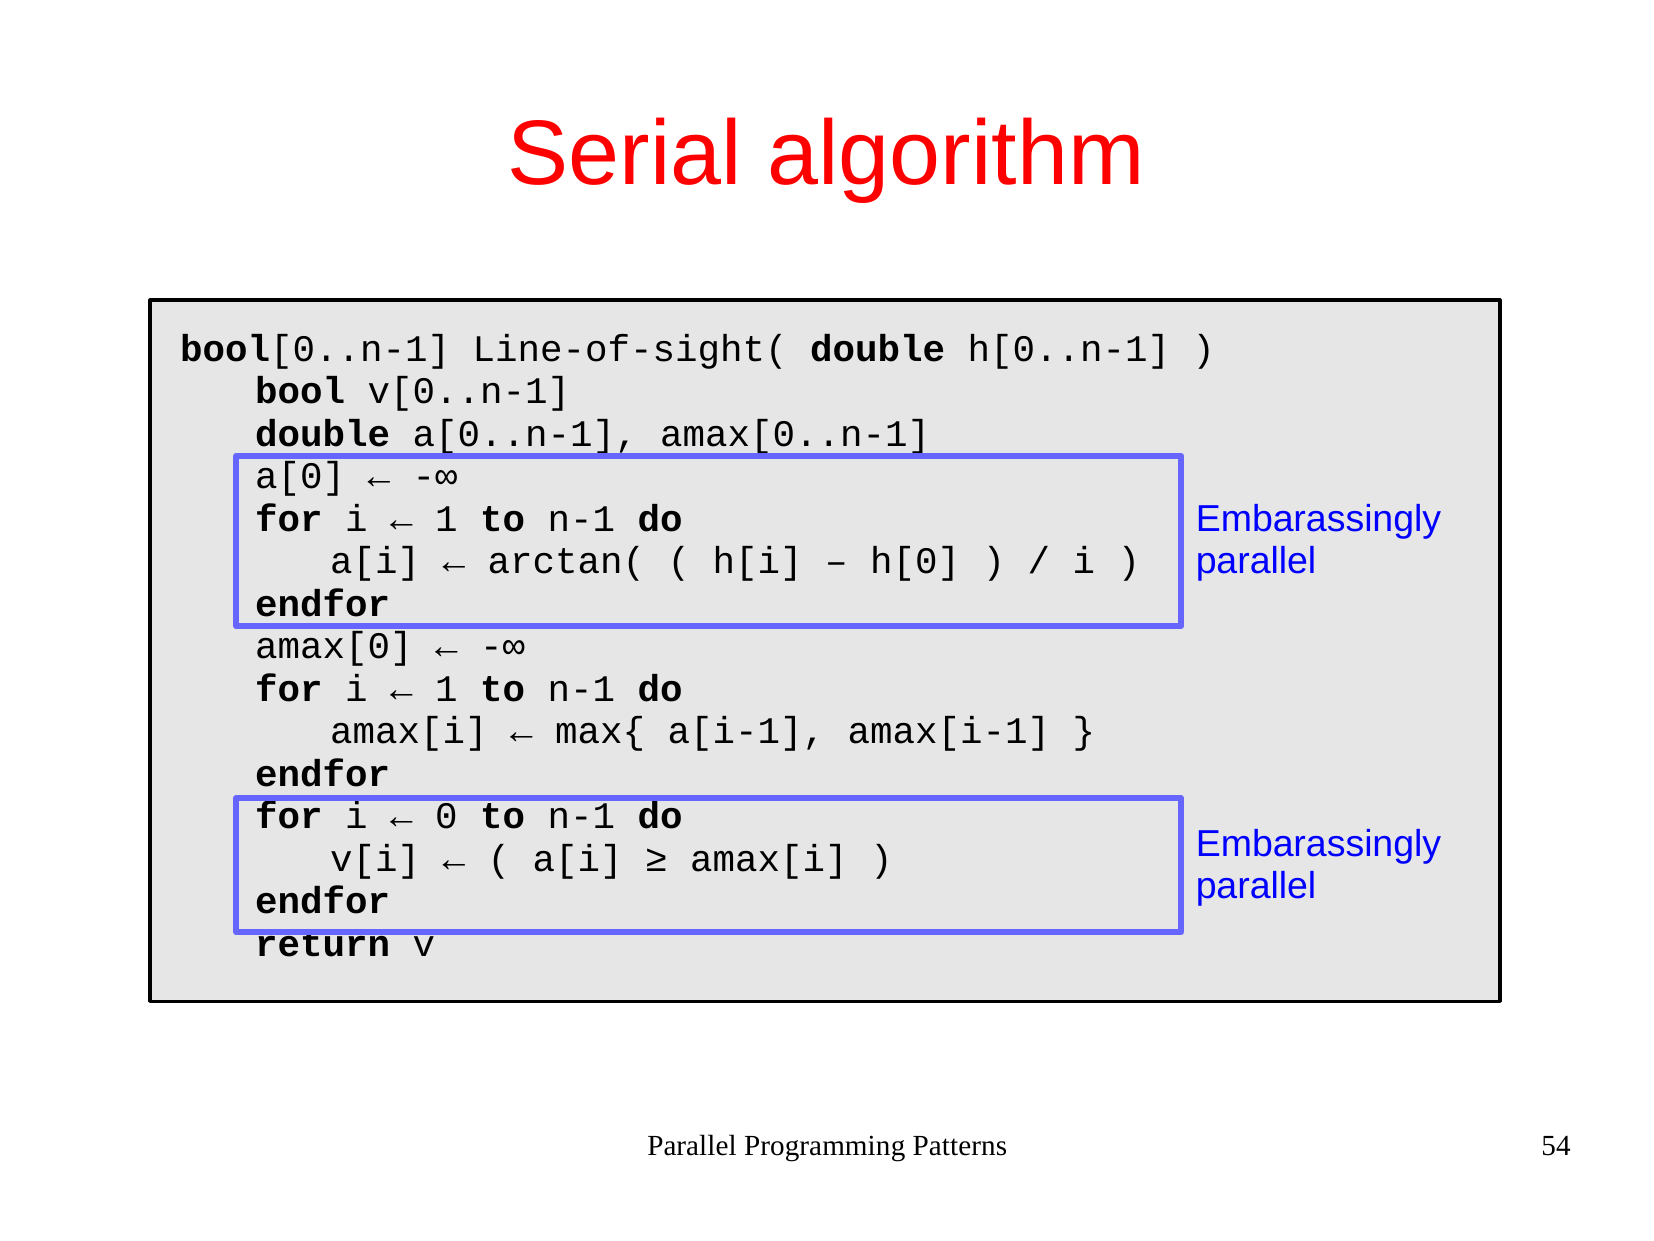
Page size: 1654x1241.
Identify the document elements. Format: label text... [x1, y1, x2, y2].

title Serial algorithm [82, 49, 1571, 257]
text_box bool[0..n-1] Line-of-sight( double h[0..n-1] ) bool v[0..n-1] double a[0..n-1], amax[0..n-1] a[0] ← -∞ for i ← 1 to n-1 do a[i] ← arctan( ( h[i] – h[0] ) / i ) endfor amax[0] ← -∞ for i ← 1 to n-1 do amax[i] ← max{ a[i-1], amax[i-1] } endfor for i ← 0 to n-1 do v[i] ← ( a[i] ≥ amax[i] ) endfor return v [150, 300, 1501, 1002]
text_box Embarassingly parallel [1181, 490, 1457, 589]
text_box Embarassingly parallel [1181, 814, 1457, 914]
